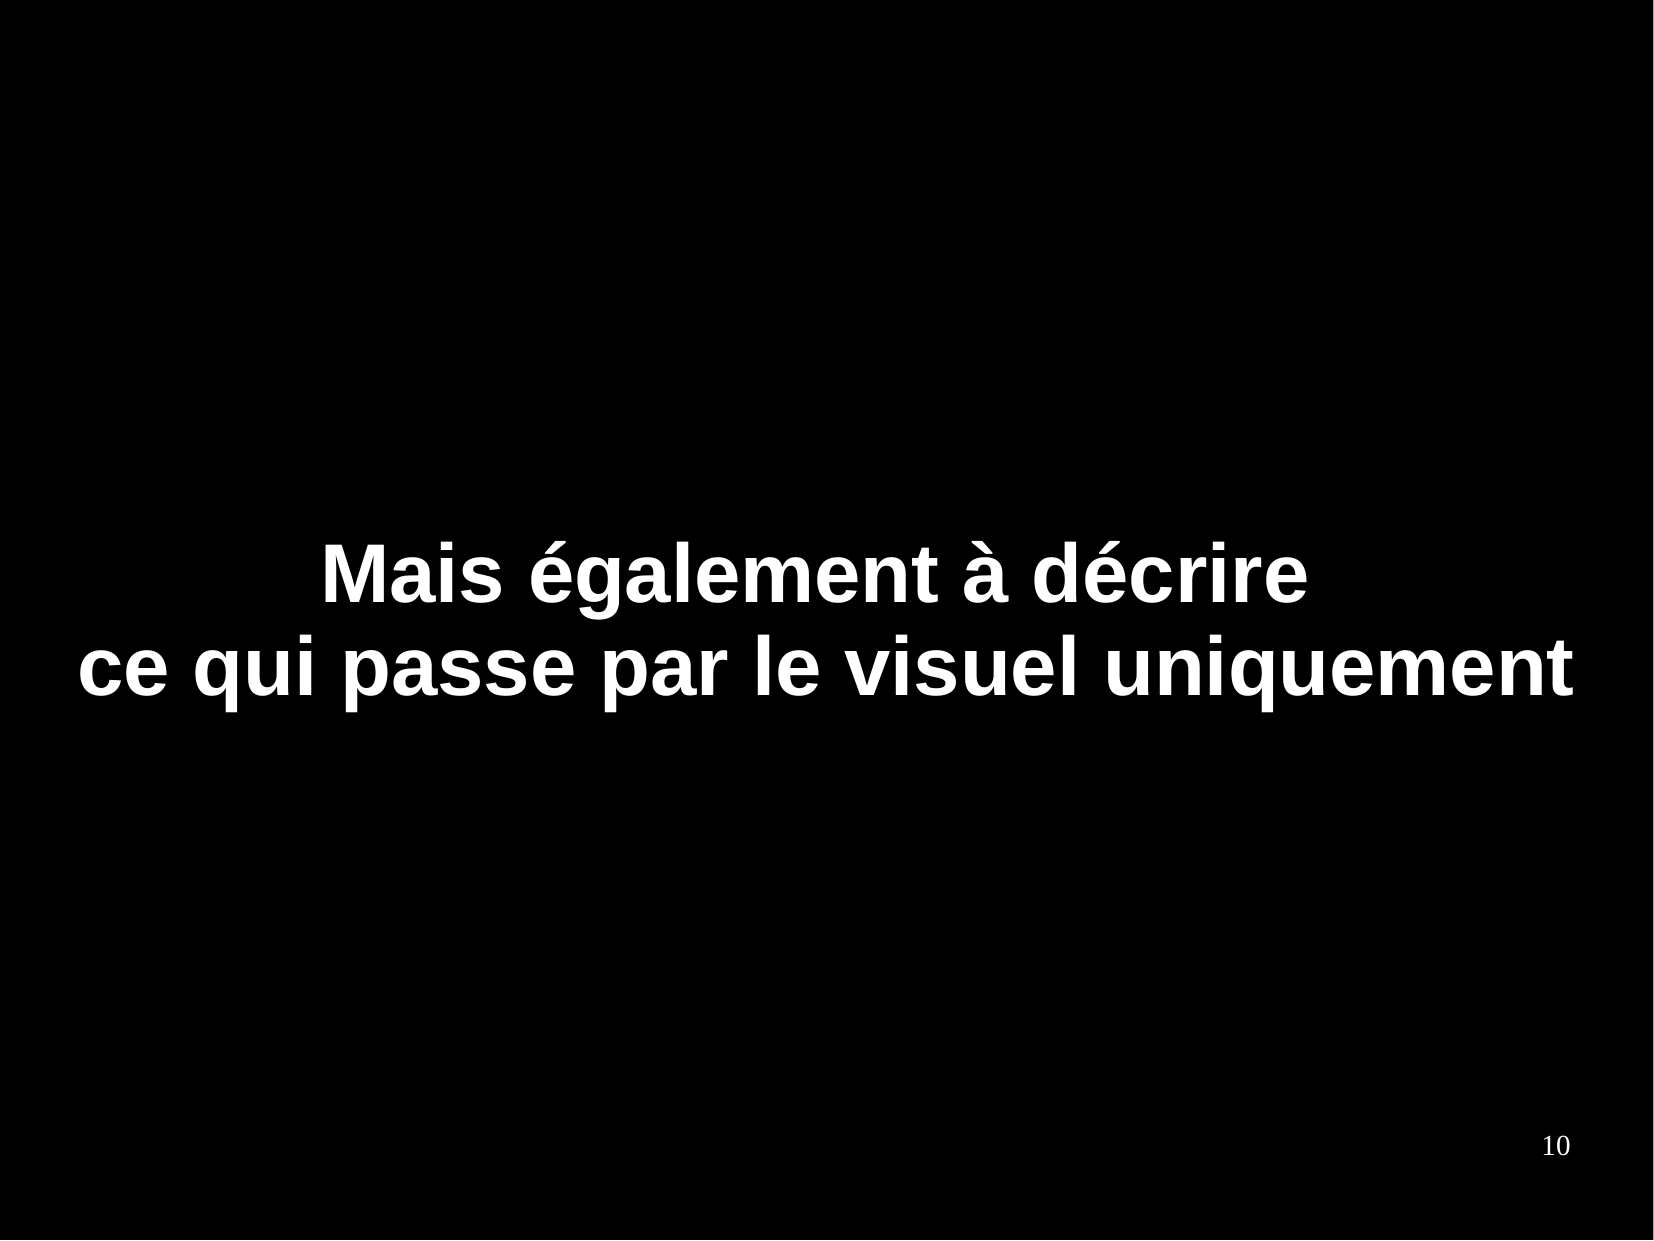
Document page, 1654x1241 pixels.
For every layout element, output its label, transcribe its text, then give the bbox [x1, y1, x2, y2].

text_box Mais également à décrire ce qui passe par le visuel uniquement [62, 519, 1592, 721]
